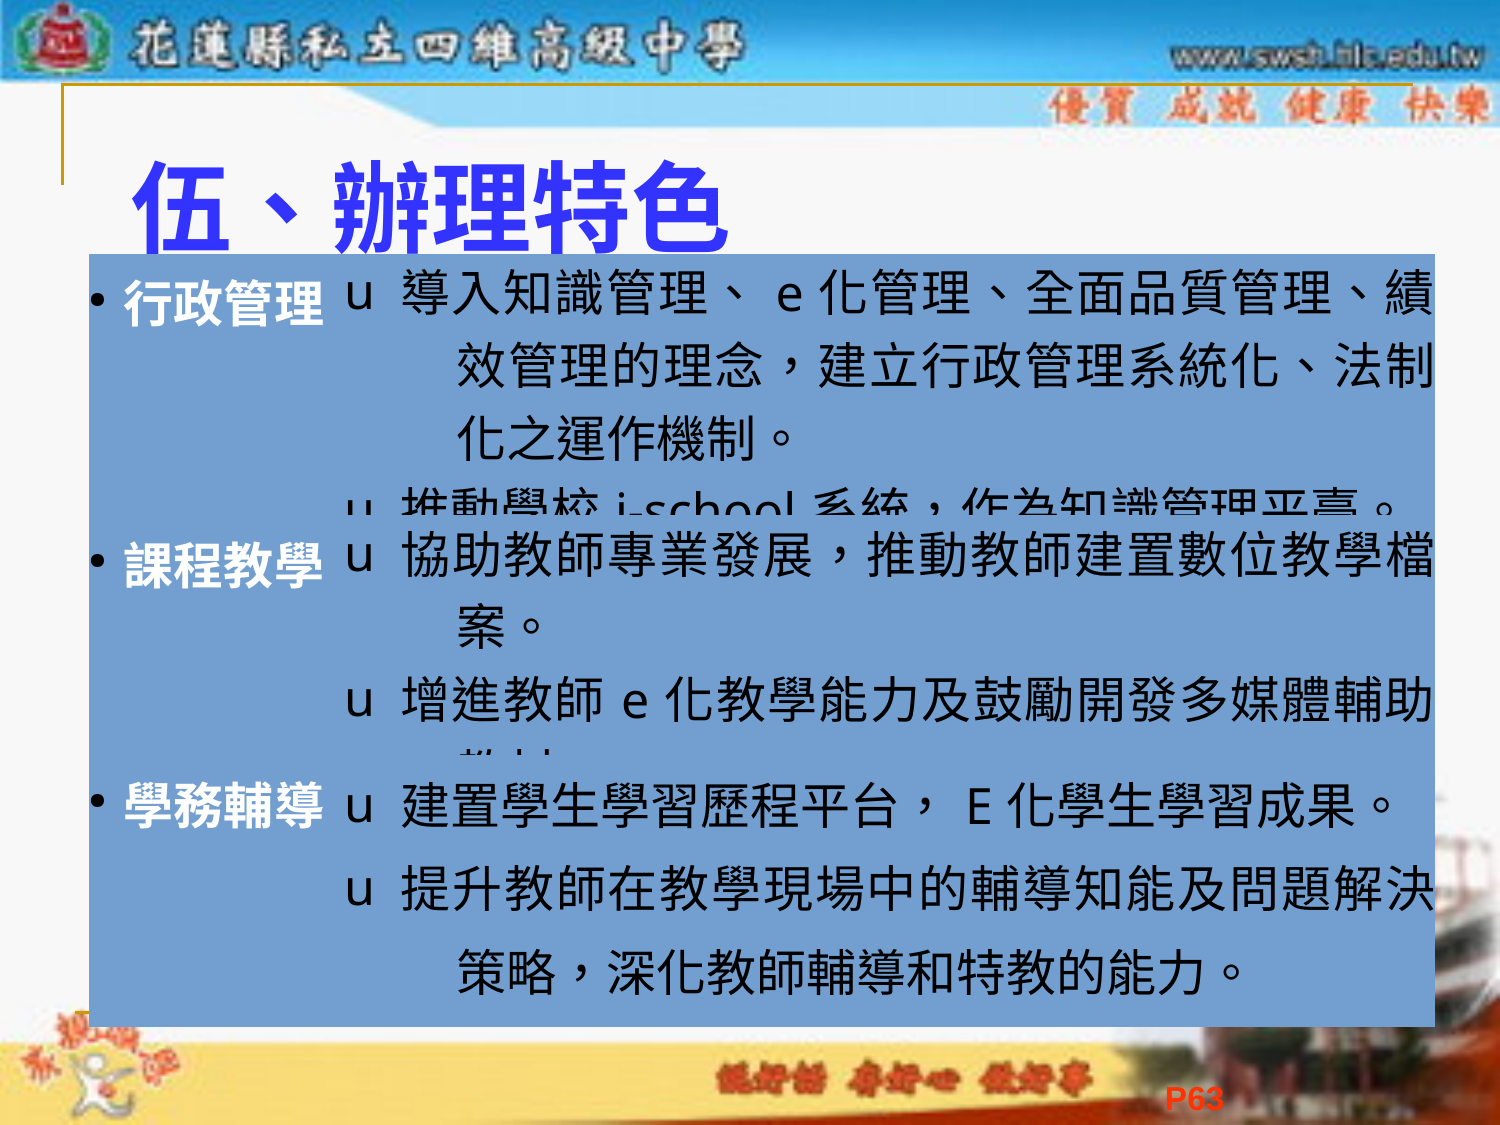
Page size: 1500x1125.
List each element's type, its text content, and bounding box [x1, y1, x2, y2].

table_cell 建置學生學習歷程平台，E化學生學習成果。 提升教師在教學現場中的輔導知能及問題解決策略，深化教師輔導和特教的能力。 [344, 755, 1435, 1027]
table_header 行政管理 [89, 254, 344, 515]
text_box 伍、辦理特色 [406, 182, 416, 200]
table_cell 課程教學 [89, 515, 344, 755]
table_cell 協助教師專業發展，推動教師建置數位教學檔案。 增進教師e化教學能力及鼓勵開發多媒體輔助教材。 [344, 515, 1435, 755]
text_box P62 [1149, 1050, 1500, 1125]
text_box 伍、辦理特色 [116, 78, 1121, 254]
table_header 導入知識管理、e化管理、全面品質管理、績效管理的理念，建立行政管理系統化、法制化之運作機制。 推動學校i-school系統，作為知識管理平臺。 [344, 254, 1435, 515]
table_cell 學務輔導 [89, 755, 344, 1027]
